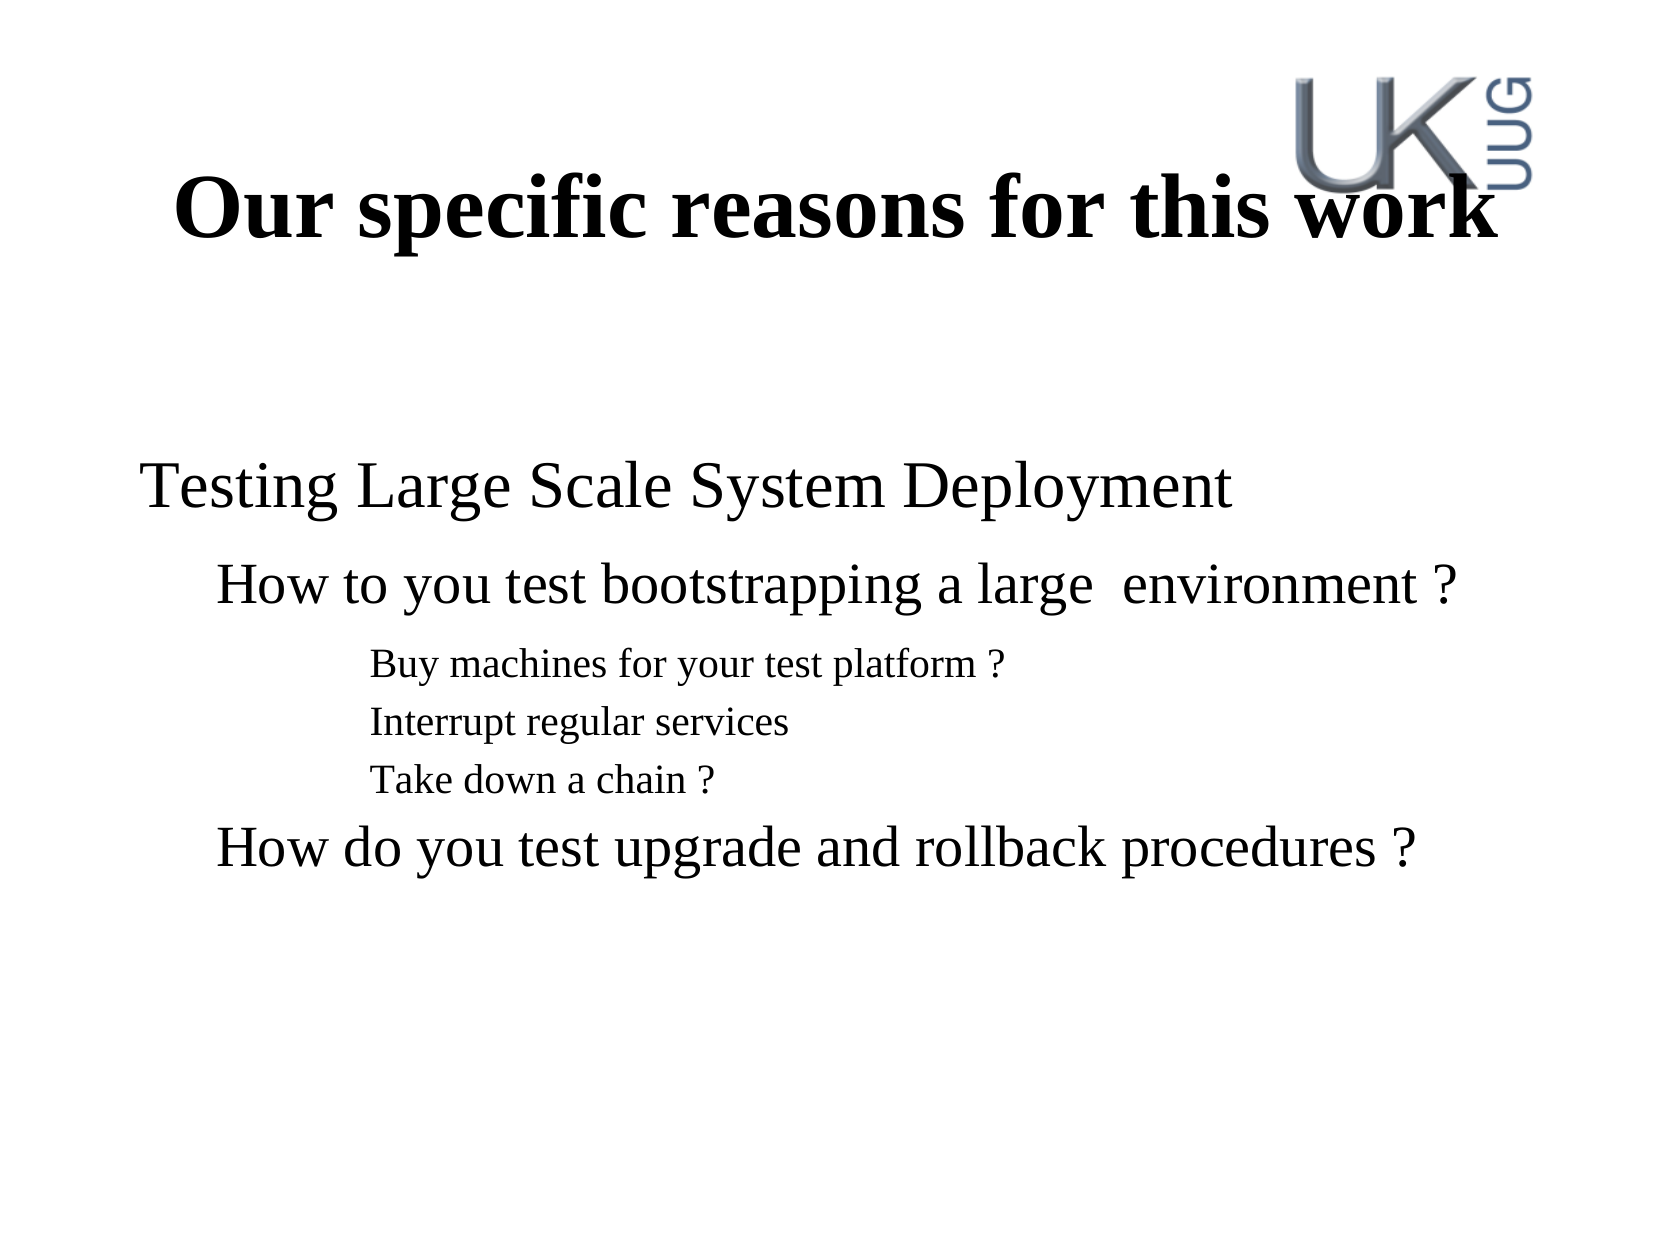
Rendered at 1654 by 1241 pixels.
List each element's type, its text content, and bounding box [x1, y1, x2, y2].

list Testing Large Scale System Deployment How to you test bootstrapping a large environment ? Buy machines for your test platform ? Interrupt regular services Take down a chain ? How do you test upgrade and rollback procedures ? [121, 344, 1534, 1127]
picture [1289, 74, 1538, 196]
title Our specific reasons for this work [121, 102, 1534, 311]
